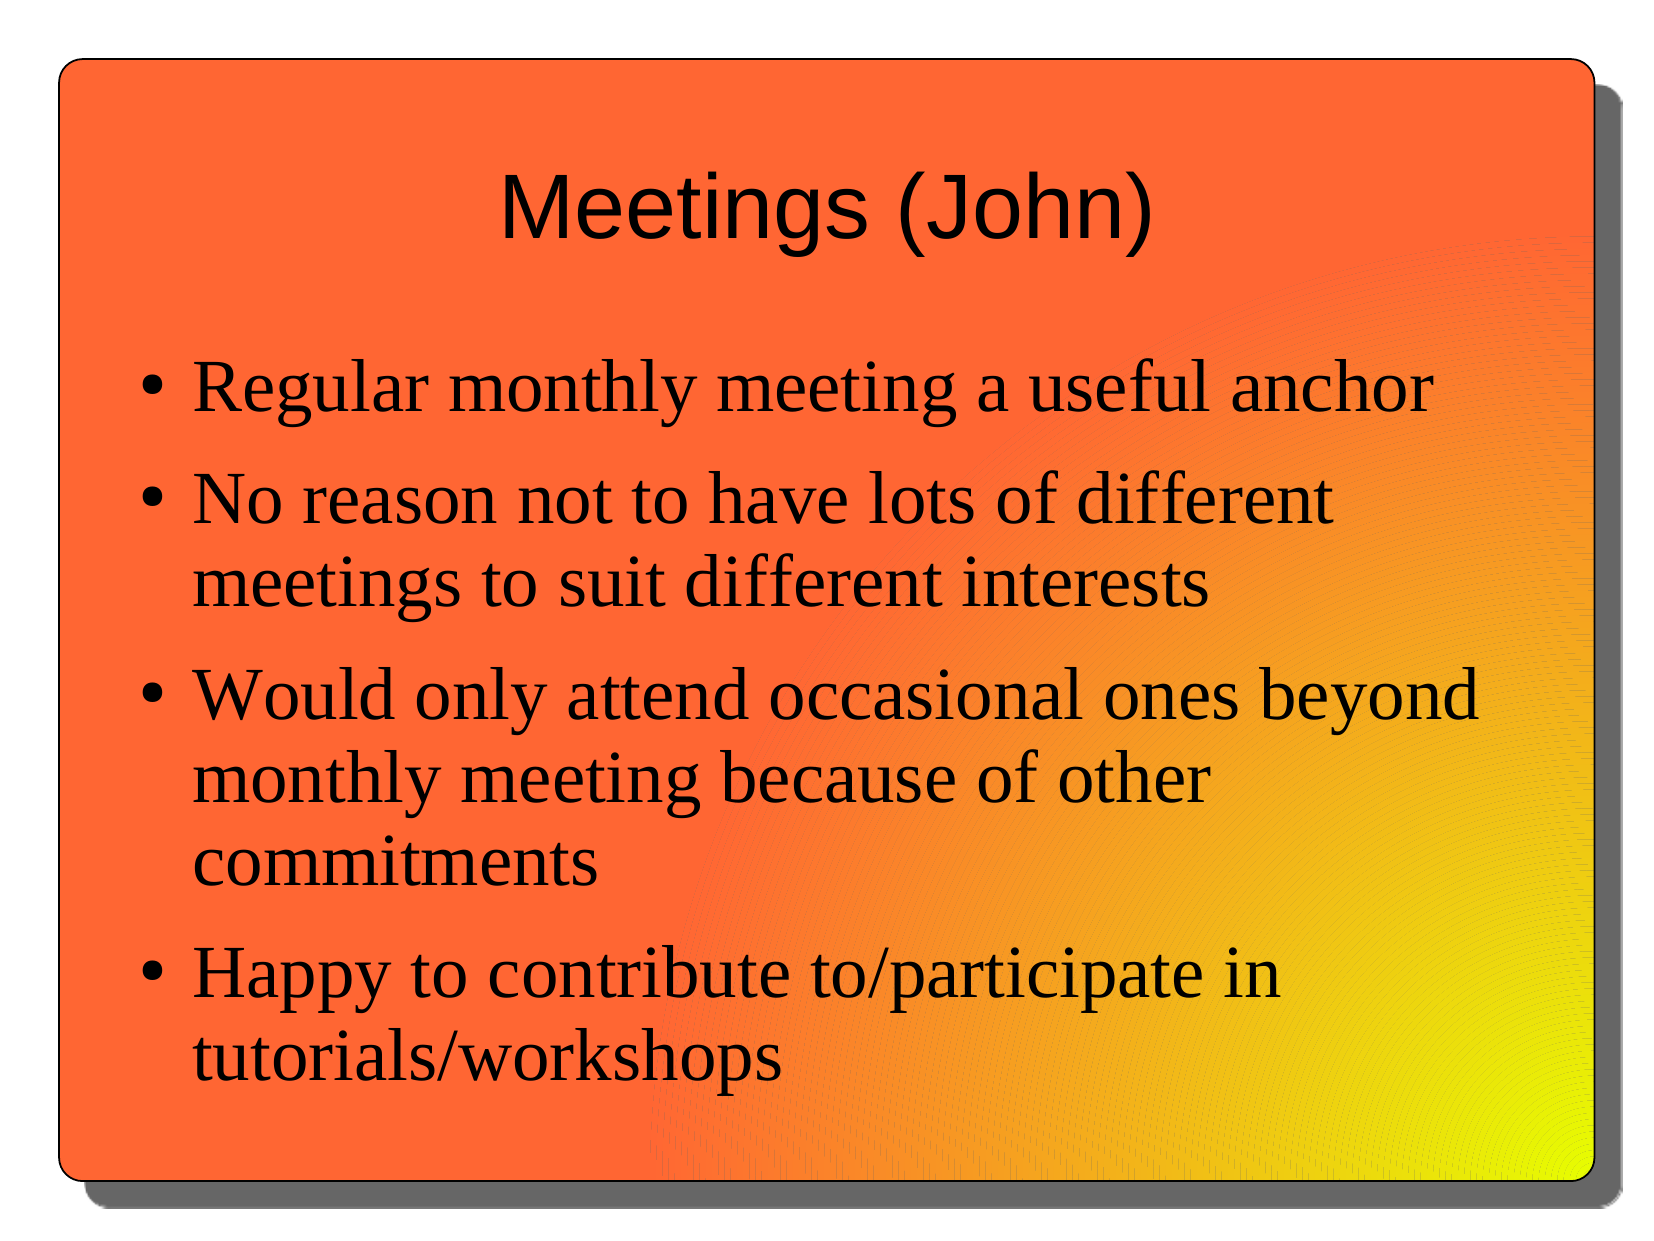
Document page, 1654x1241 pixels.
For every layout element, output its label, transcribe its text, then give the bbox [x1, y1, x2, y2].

title Meetings (John) [121, 110, 1534, 303]
list Regular monthly meeting a useful anchor No reason not to have lots of different meetings to suit different interests Would only attend occasional ones beyond monthly meeting because of other commitments Happy to contribute to/participate in tutorials/workshops [121, 344, 1534, 1112]
